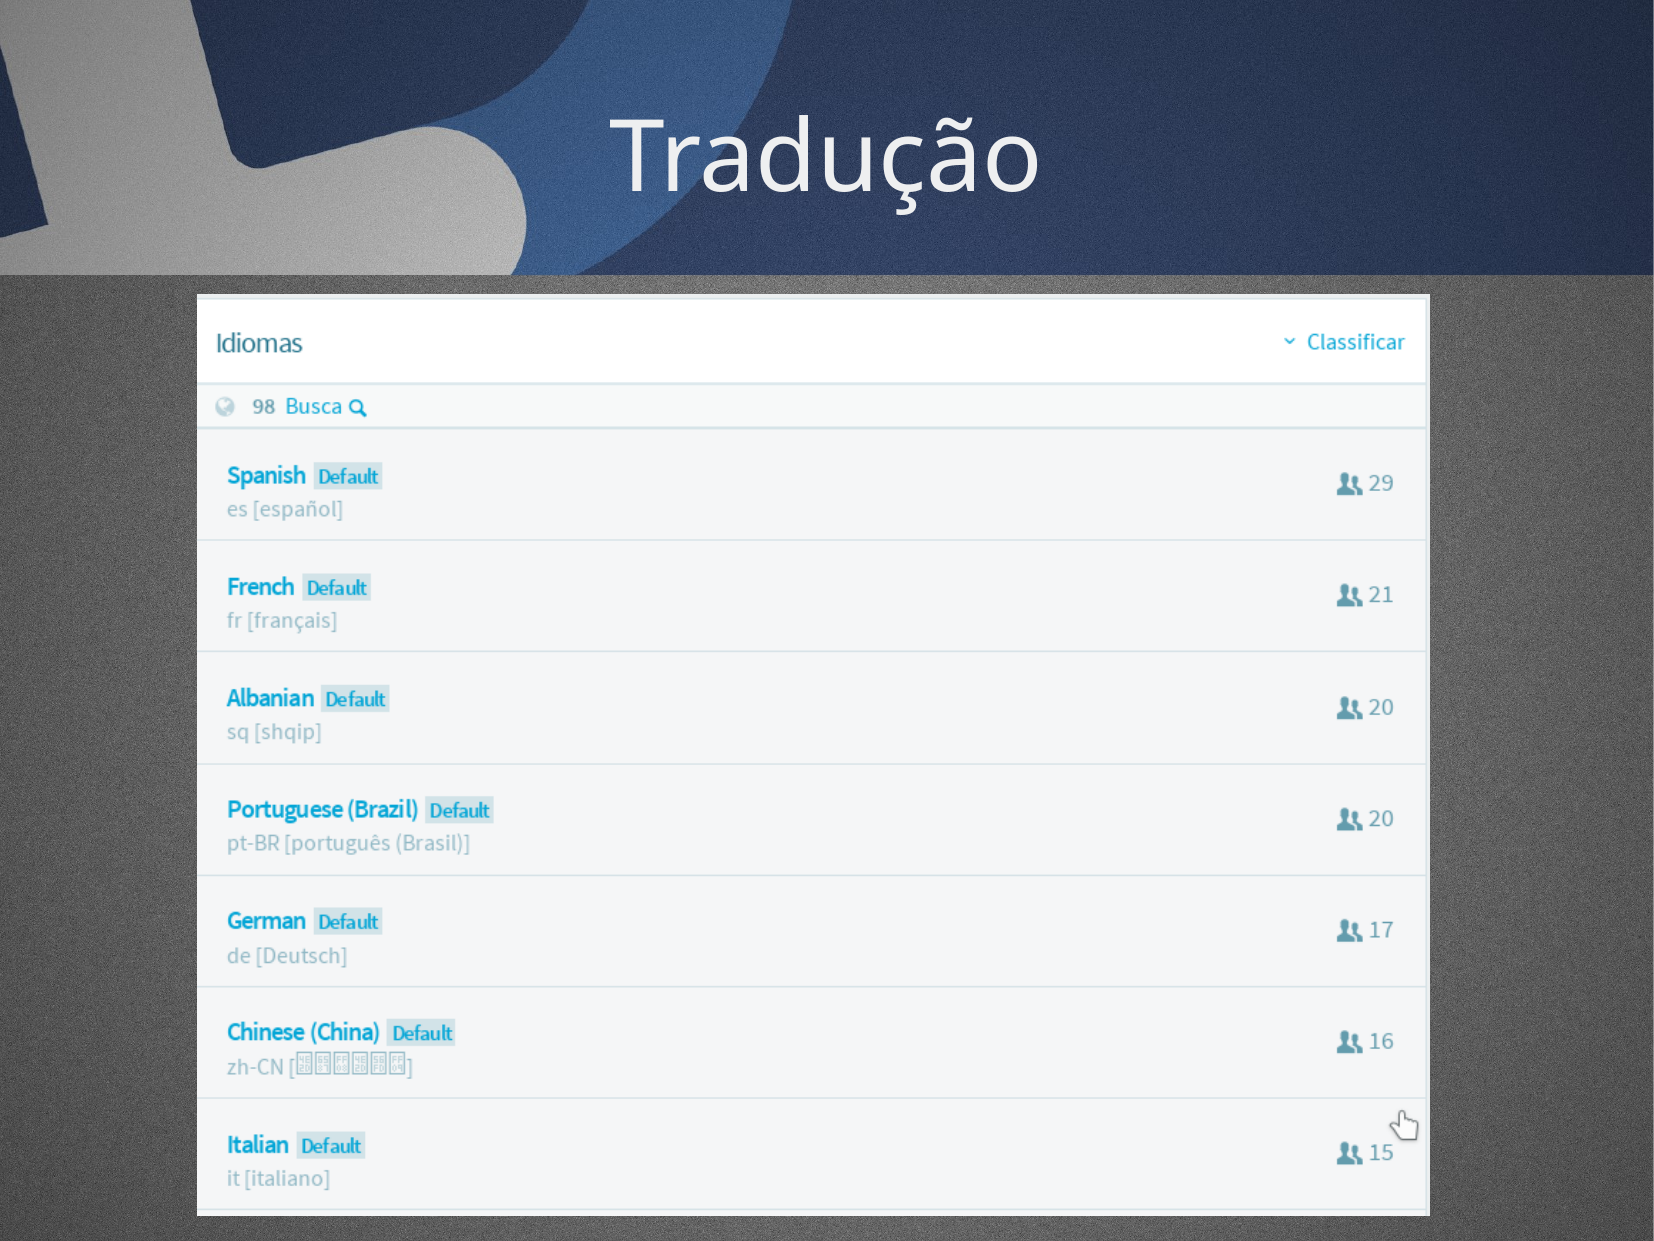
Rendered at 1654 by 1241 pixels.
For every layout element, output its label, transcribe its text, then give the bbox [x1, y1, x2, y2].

title Tradução [82, 49, 1571, 257]
picture [0, 0, 1654, 1241]
